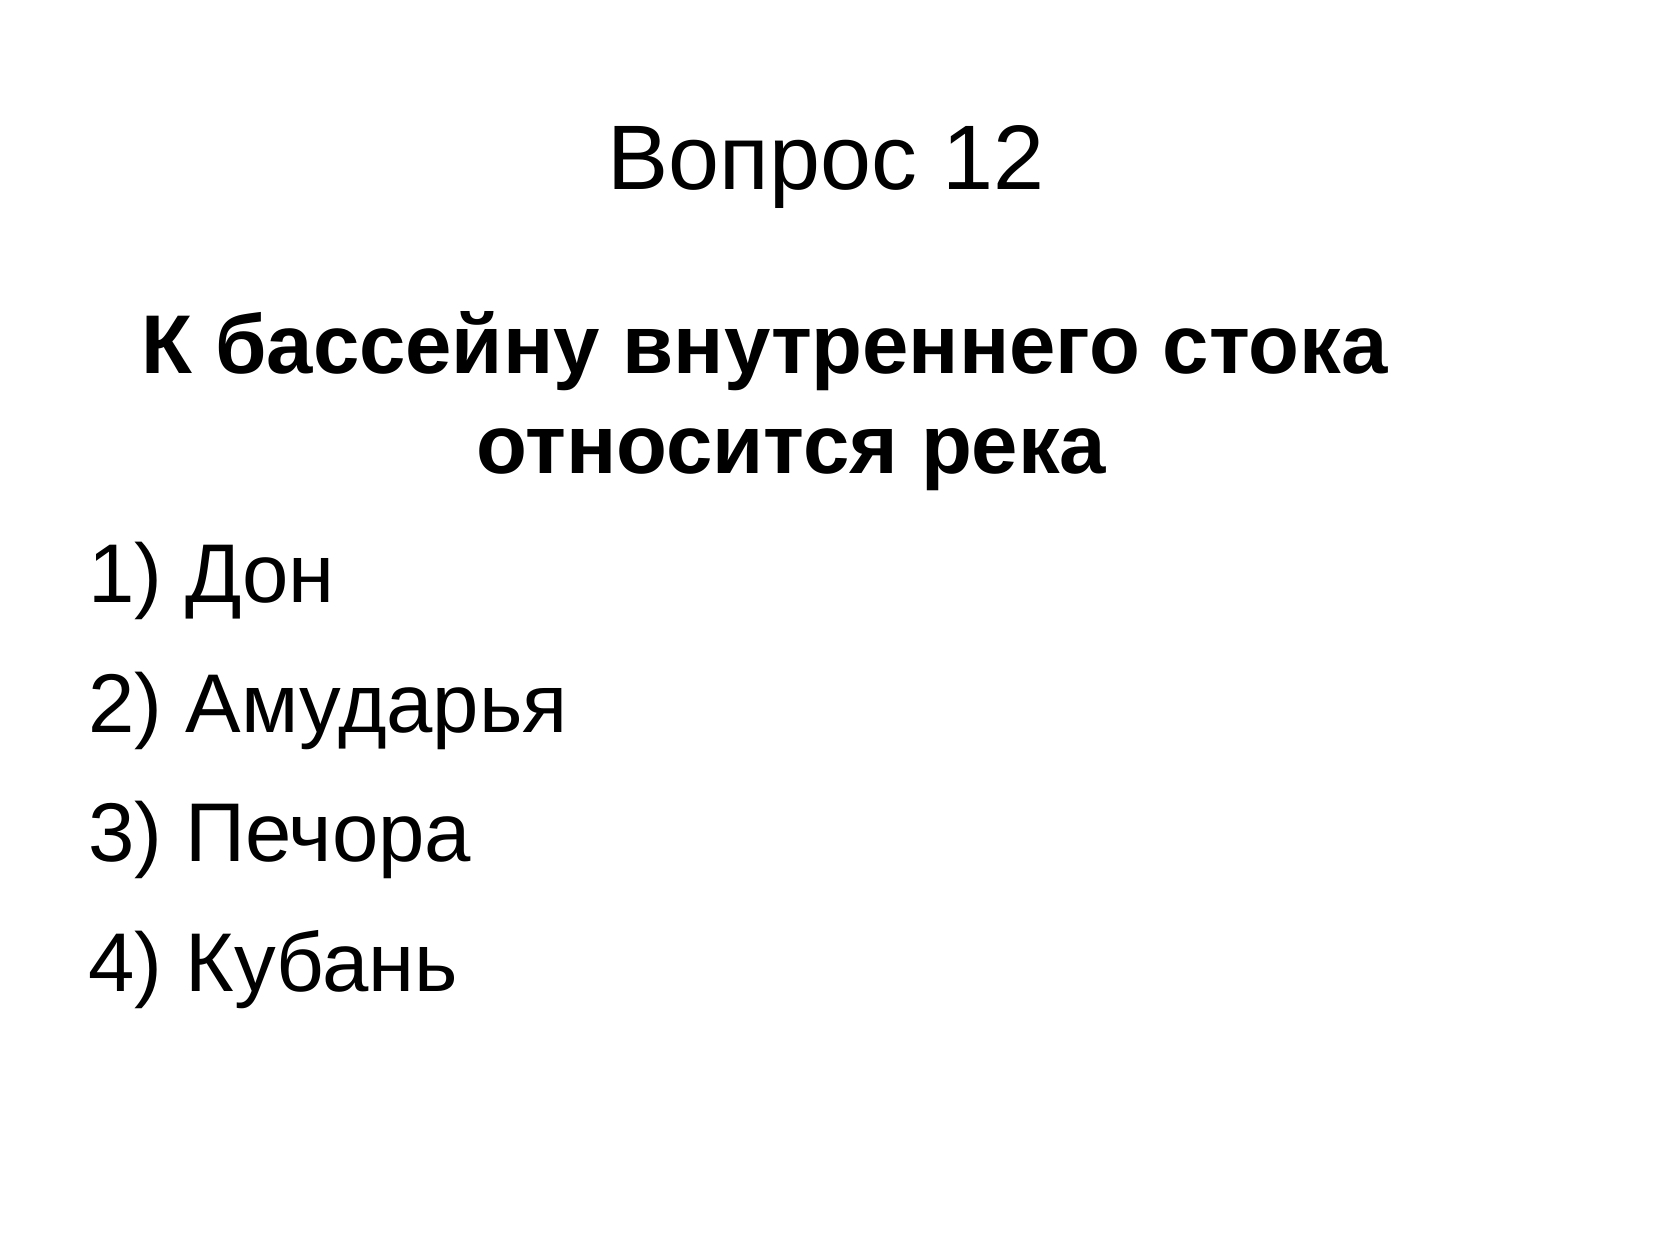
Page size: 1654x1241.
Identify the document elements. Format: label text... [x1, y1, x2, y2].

list К бассейну внутреннего стока относится река 1) Дон 2) Амударья 3) Печора 4) Кубань [0, 290, 1625, 1109]
title Вопрос 12 [82, 49, 1571, 257]
